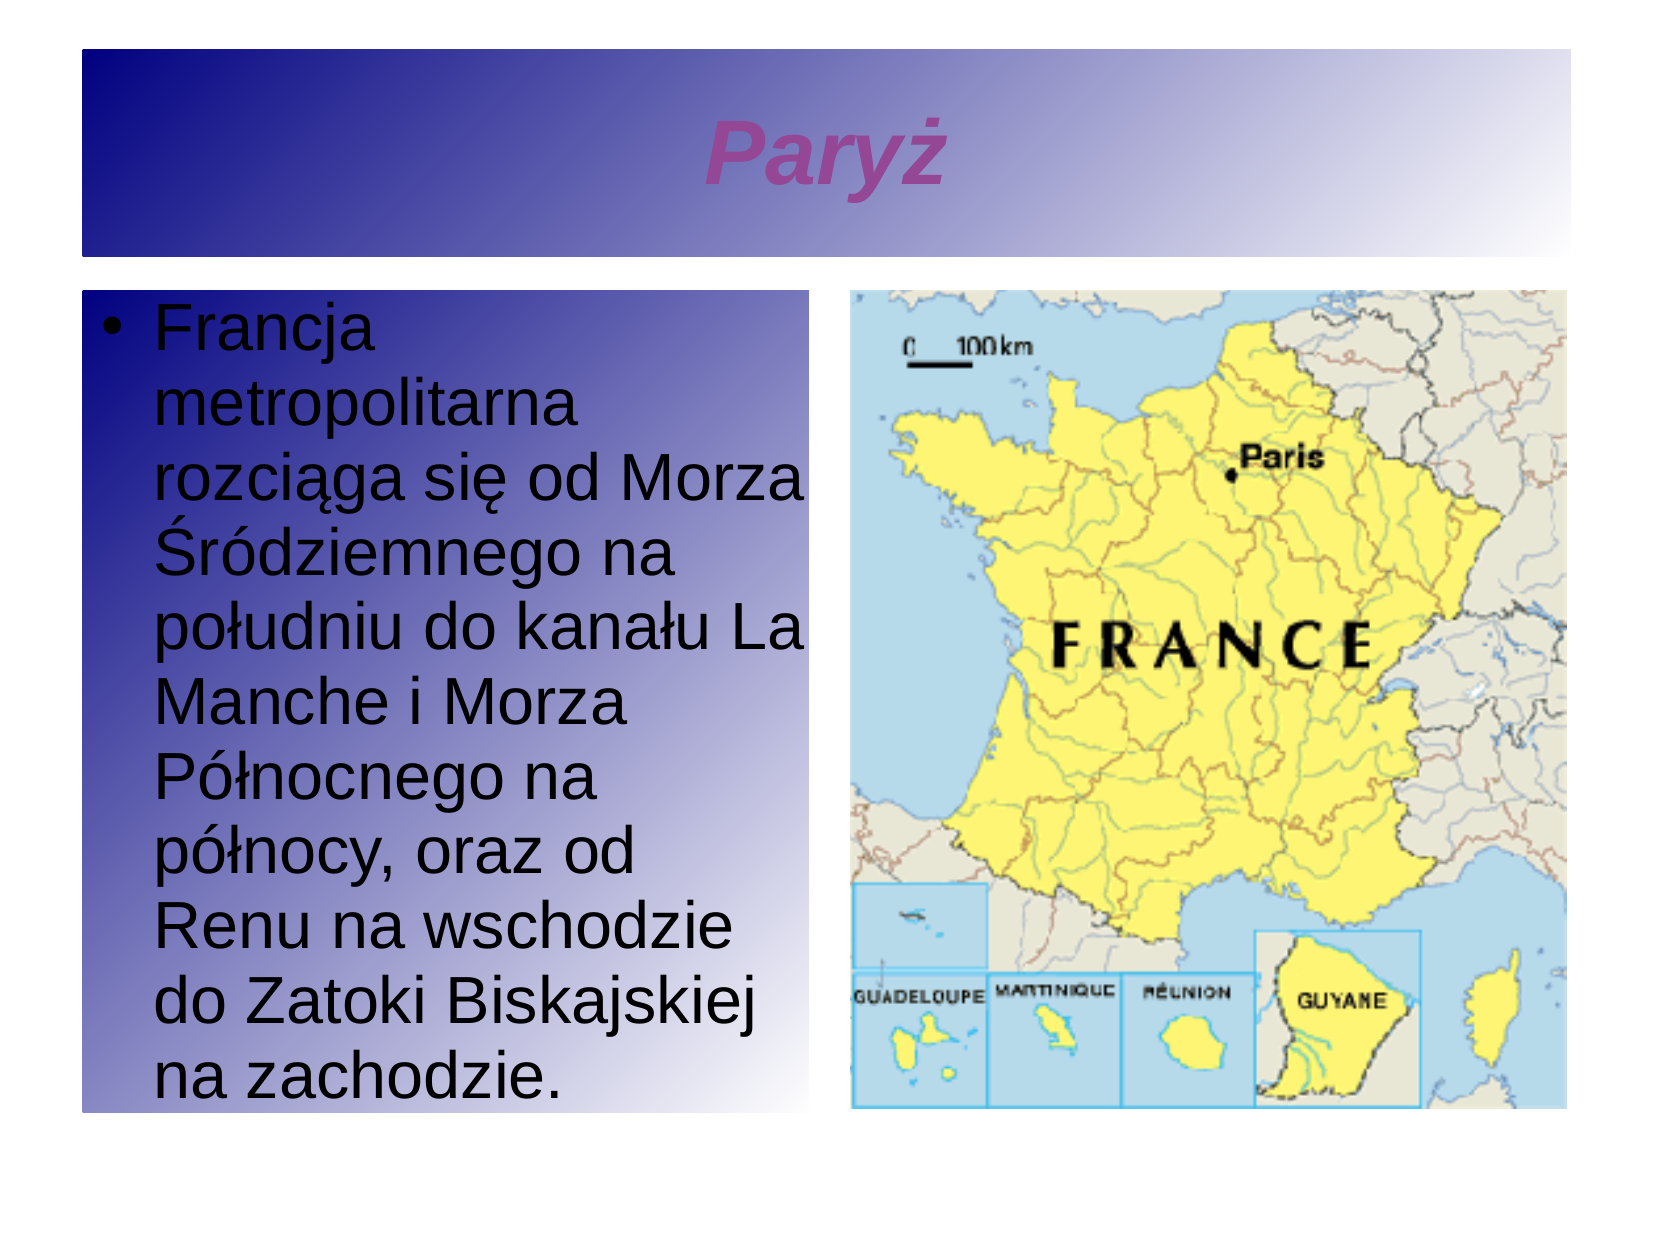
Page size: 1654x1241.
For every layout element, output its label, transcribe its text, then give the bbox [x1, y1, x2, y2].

title Paryż [82, 49, 1571, 257]
picture [850, 290, 1567, 1109]
list Francja metropolitarna rozciąga się od Morza Śródziemnego na południu do kanału La Manche i Morza Północnego na północy, oraz od Renu na wschodzie do Zatoki Biskajskiej na zachodzie. [82, 290, 809, 1113]
